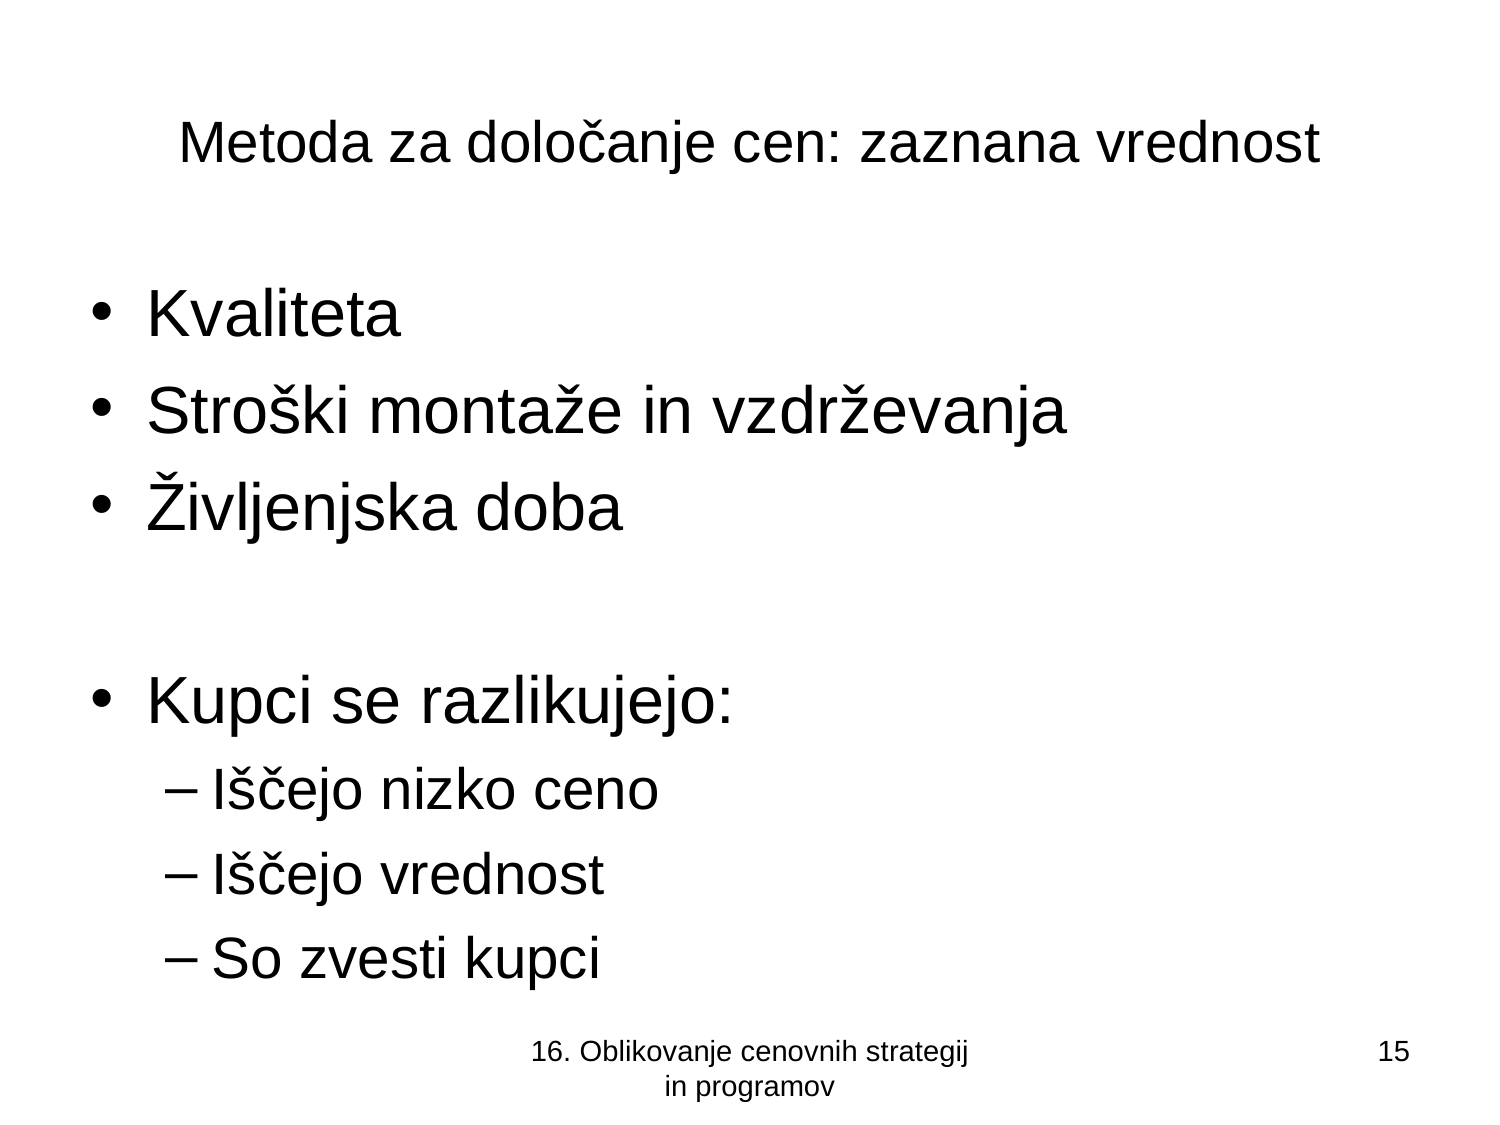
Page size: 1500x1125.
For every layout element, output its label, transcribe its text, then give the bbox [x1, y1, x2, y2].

text_box 16. Oblikovanje cenovnih strategij in programov [512, 1024, 988, 1103]
text_box <number> [1074, 1024, 1426, 1103]
list Kvaliteta Stroški montaže in vzdrževanja Življenjska doba Kupci se razlikujejo: Iščejo nizko ceno Iščejo vrednost So zvesti kupci [75, 262, 1426, 1006]
title Metoda za določanje cen: zaznana vrednost [75, 45, 1426, 233]
